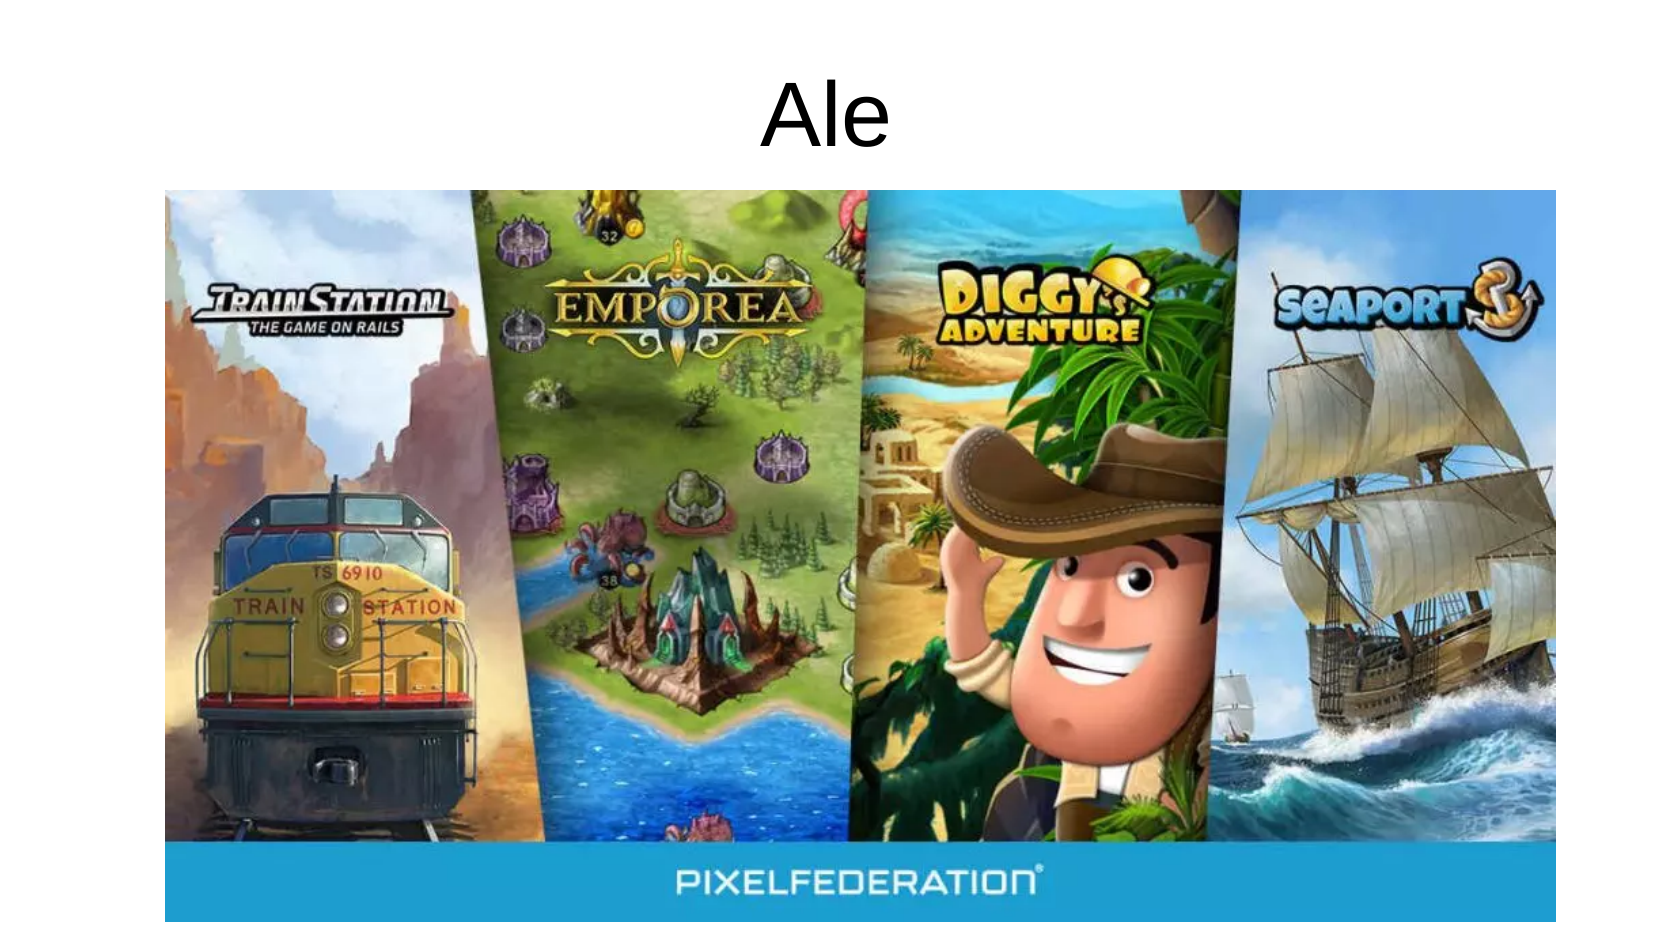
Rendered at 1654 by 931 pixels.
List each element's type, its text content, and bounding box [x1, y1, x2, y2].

picture [165, 190, 1556, 922]
title Ale [82, 37, 1571, 193]
